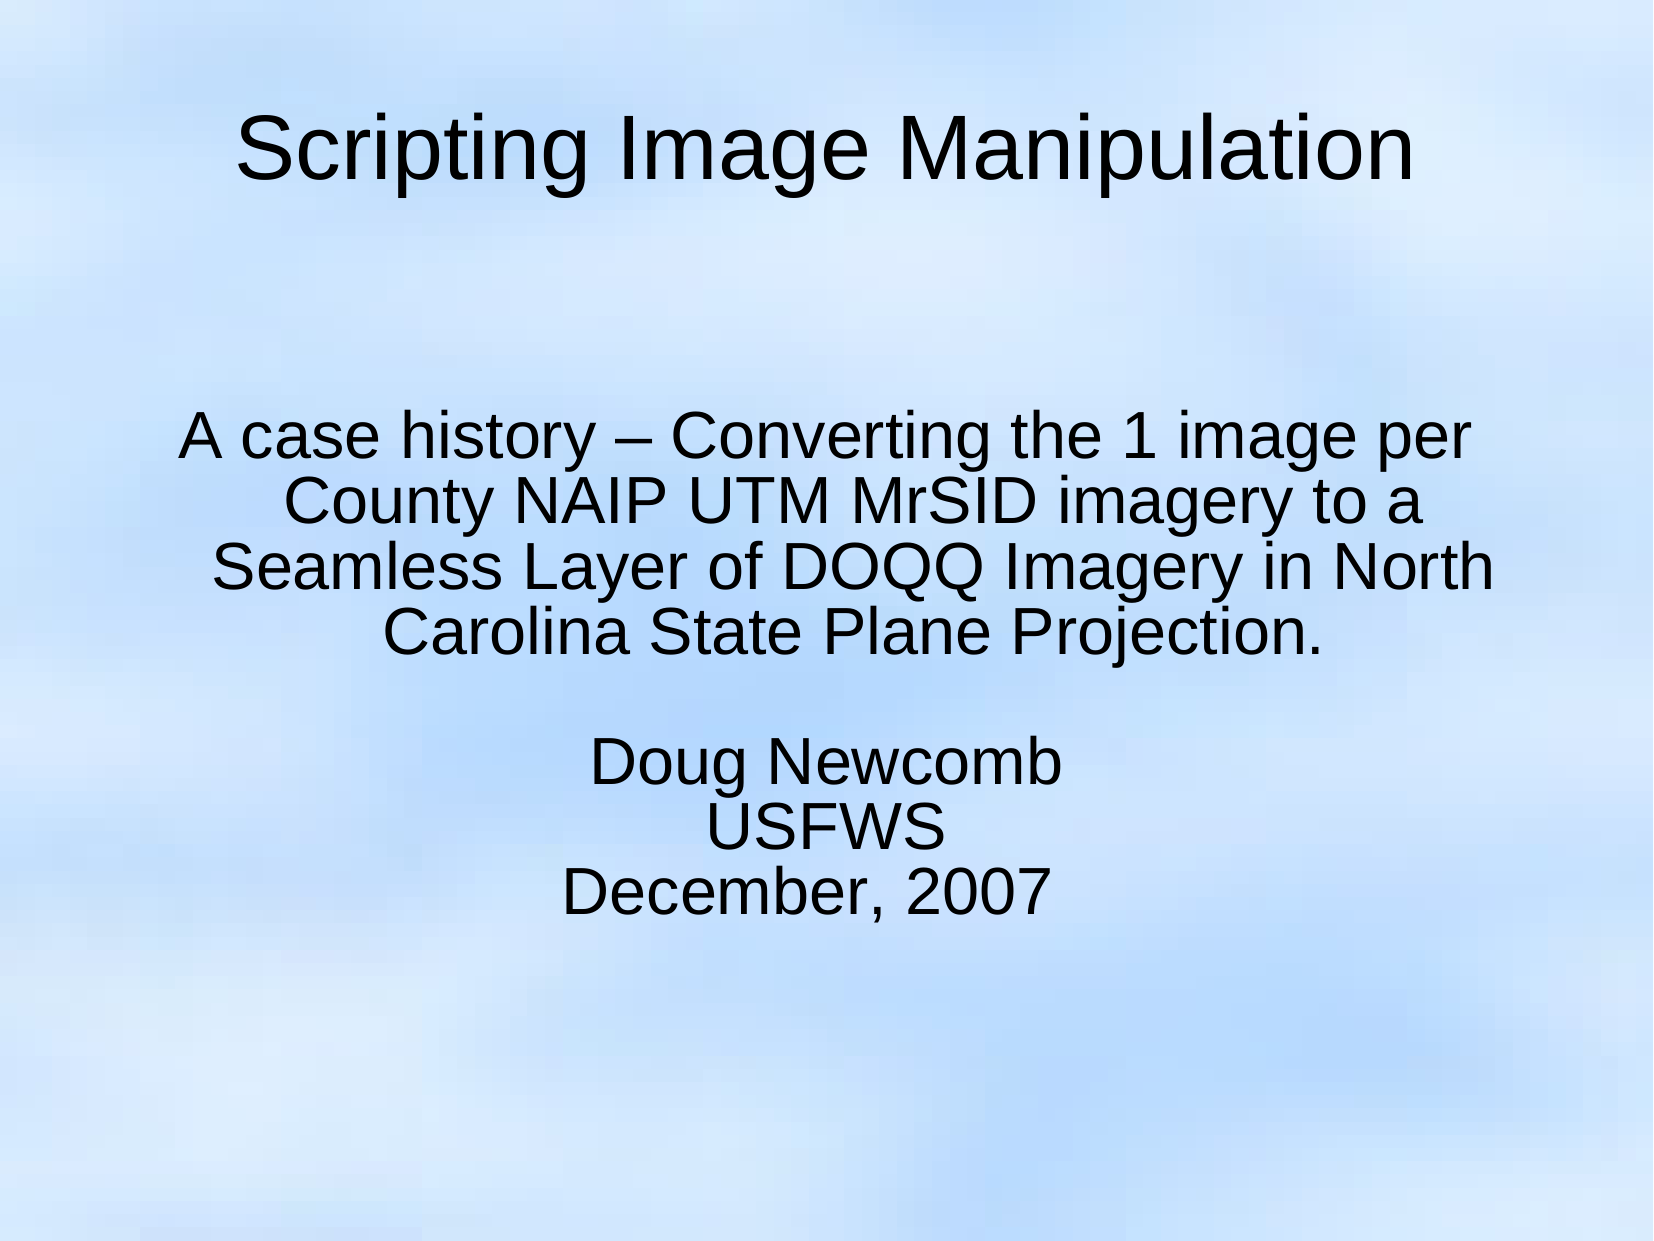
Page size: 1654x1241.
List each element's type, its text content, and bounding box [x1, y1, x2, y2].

subtitle A case history – Converting the 1 image per County NAIP UTM MrSID imagery to a Seamless Layer of DOQQ Imagery in North Carolina State Plane Projection. Doug Newcomb USFWS December, 2007 [82, 297, 1570, 1102]
title Scripting Image Manipulation [82, 56, 1570, 250]
picture [0, 0, 1654, 1241]
